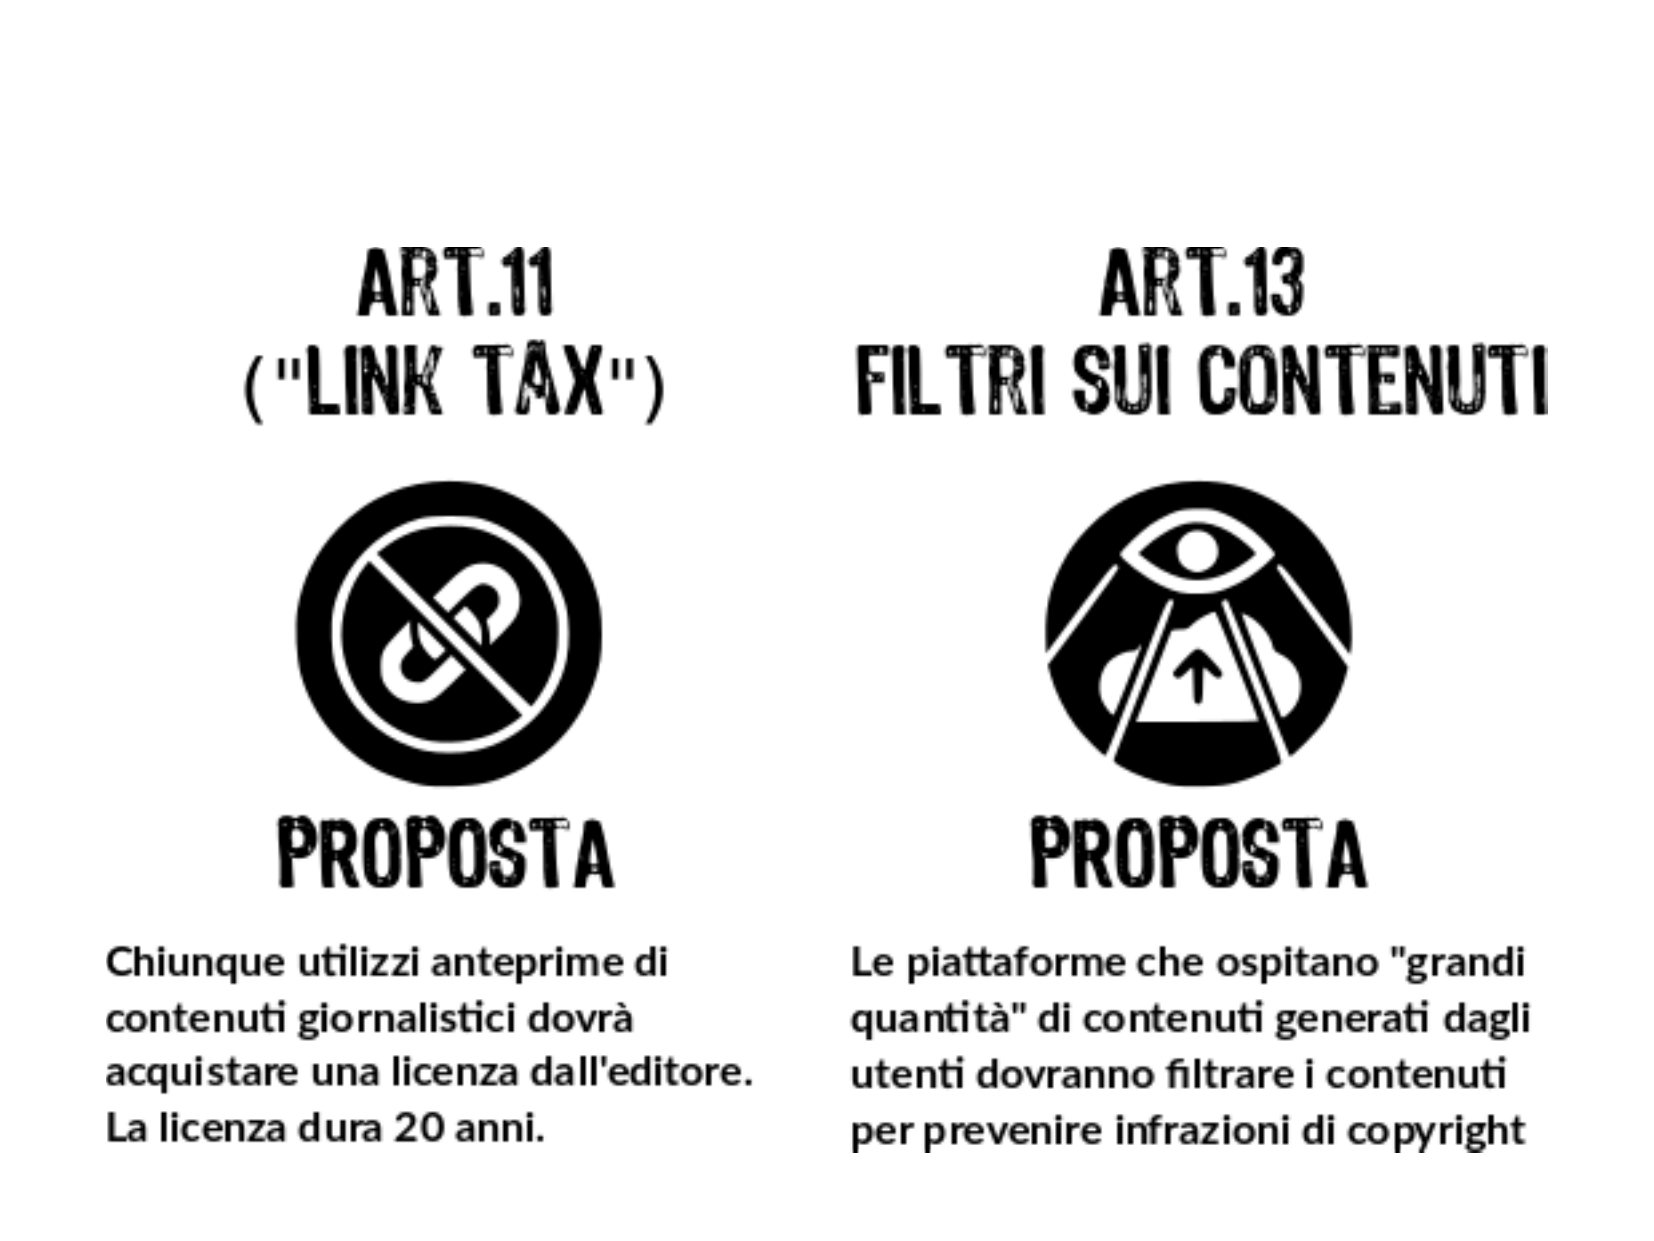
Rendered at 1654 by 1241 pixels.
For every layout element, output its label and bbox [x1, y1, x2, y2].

picture [106, 247, 1548, 1153]
